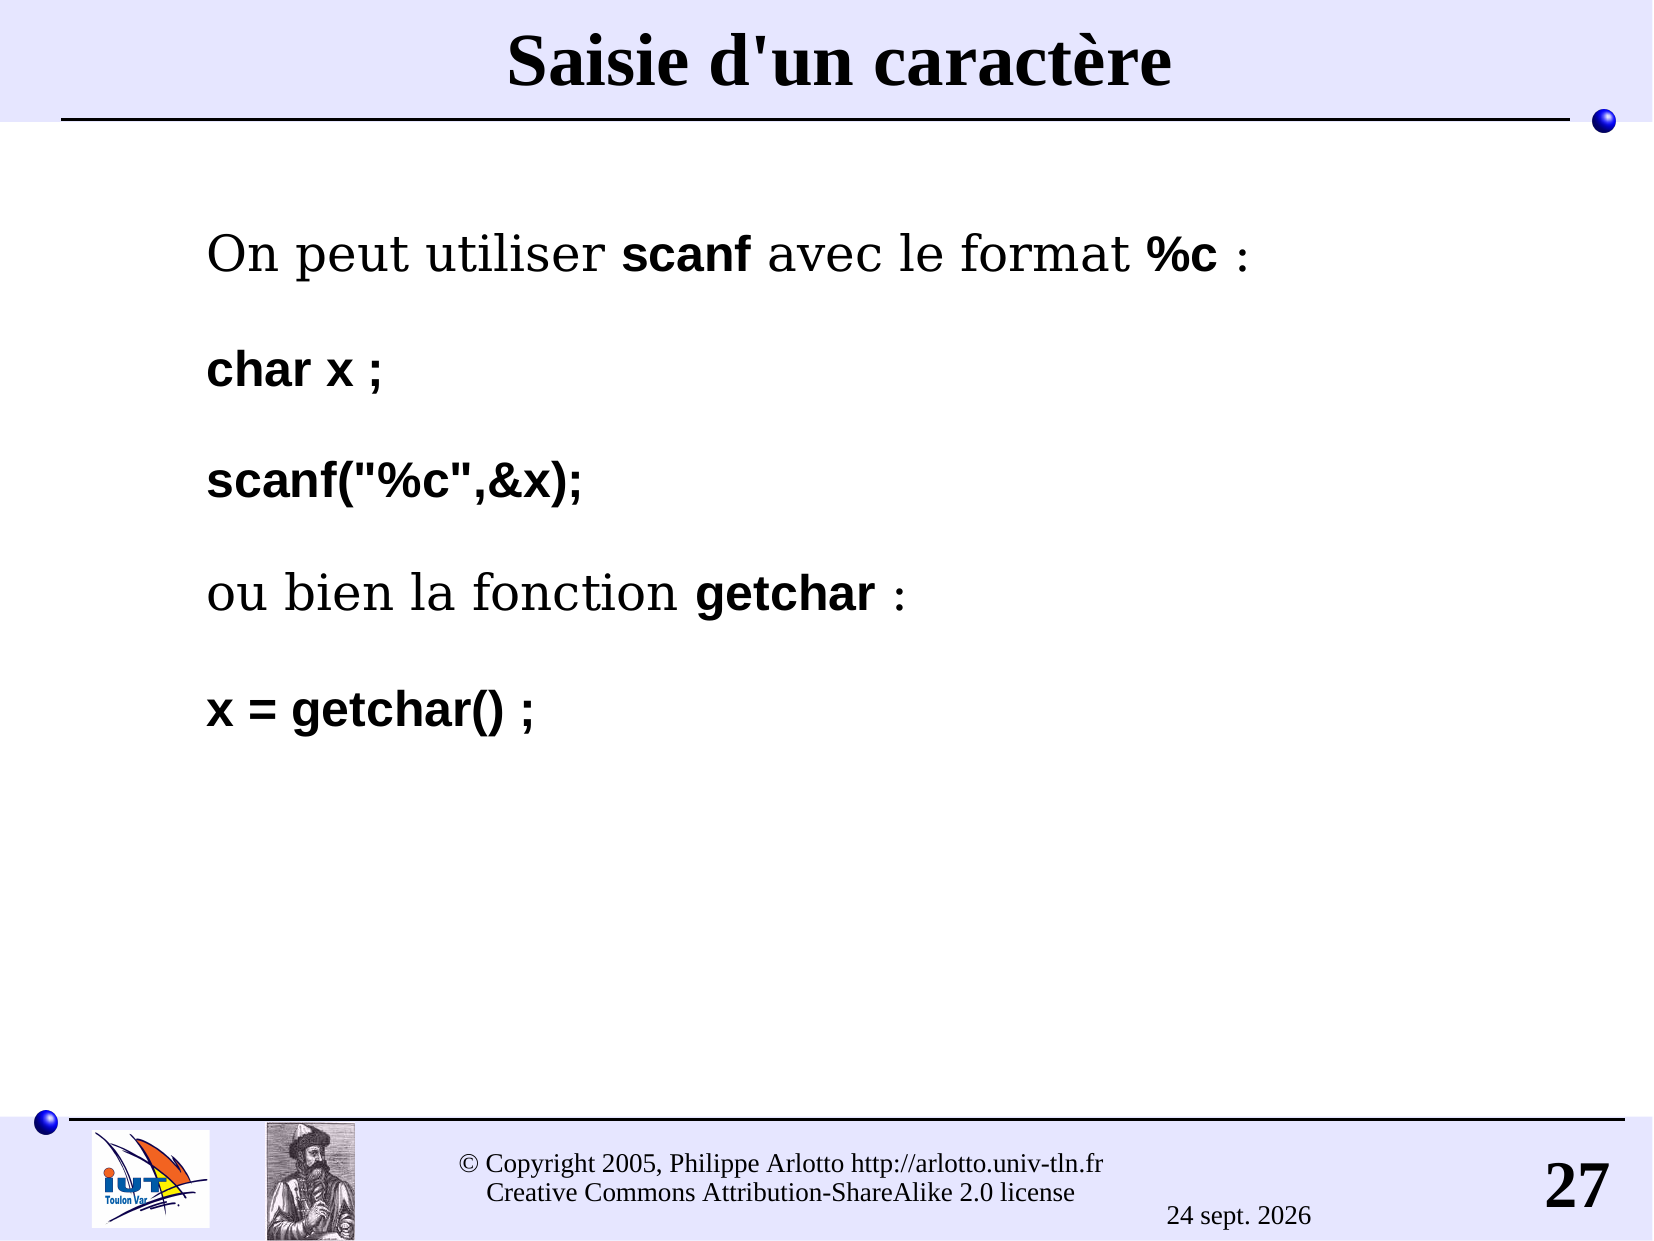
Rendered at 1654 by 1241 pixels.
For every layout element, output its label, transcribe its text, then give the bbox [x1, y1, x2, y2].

text_box On peut utiliser scanf avec le format %c : char x ; scanf("%c",&x); ou bien la fonction getchar : x = getchar() ; [206, 224, 1252, 975]
picture [265, 1122, 355, 1241]
title Saisie d'un caractère [95, 11, 1585, 110]
